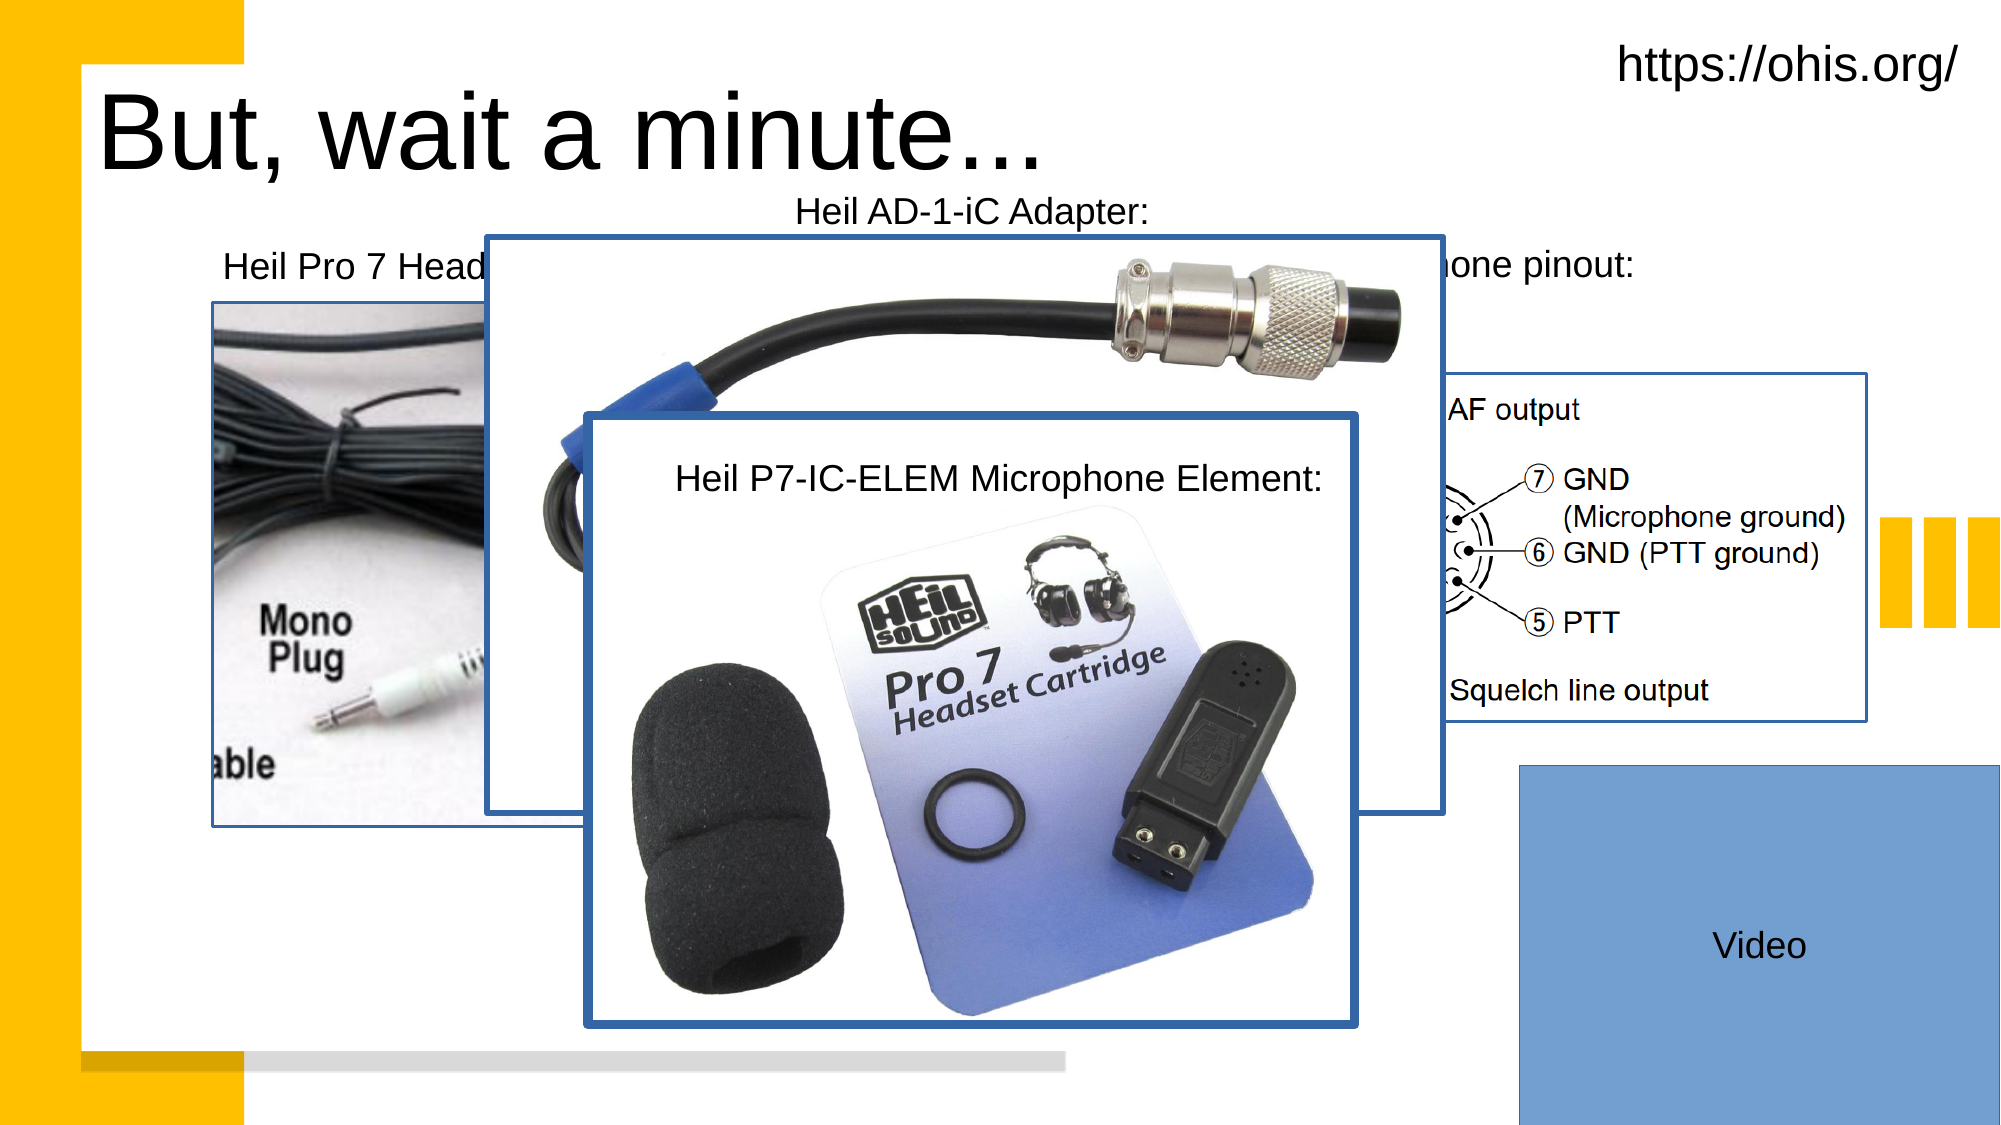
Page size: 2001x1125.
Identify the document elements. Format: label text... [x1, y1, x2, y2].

text_box Heil AD-1-iC Adapter: [780, 183, 1165, 241]
picture [490, 240, 1441, 811]
text_box https://ohis.org/ [1590, 29, 1974, 105]
picture [214, 303, 583, 826]
text_box But, wait a minute... [81, 64, 1921, 201]
picture [1446, 375, 1866, 721]
text_box Heil P7-IC-ELEM Microphone Element: [660, 450, 1339, 507]
text_box Icom IC-7300 Microphone pinout: [1446, 236, 1651, 294]
text_box Heil Pro 7 Headset: [207, 238, 484, 296]
text_box Video [1519, 765, 2000, 1125]
text_box [0, 0, 2000, 1125]
picture [592, 420, 1351, 1021]
